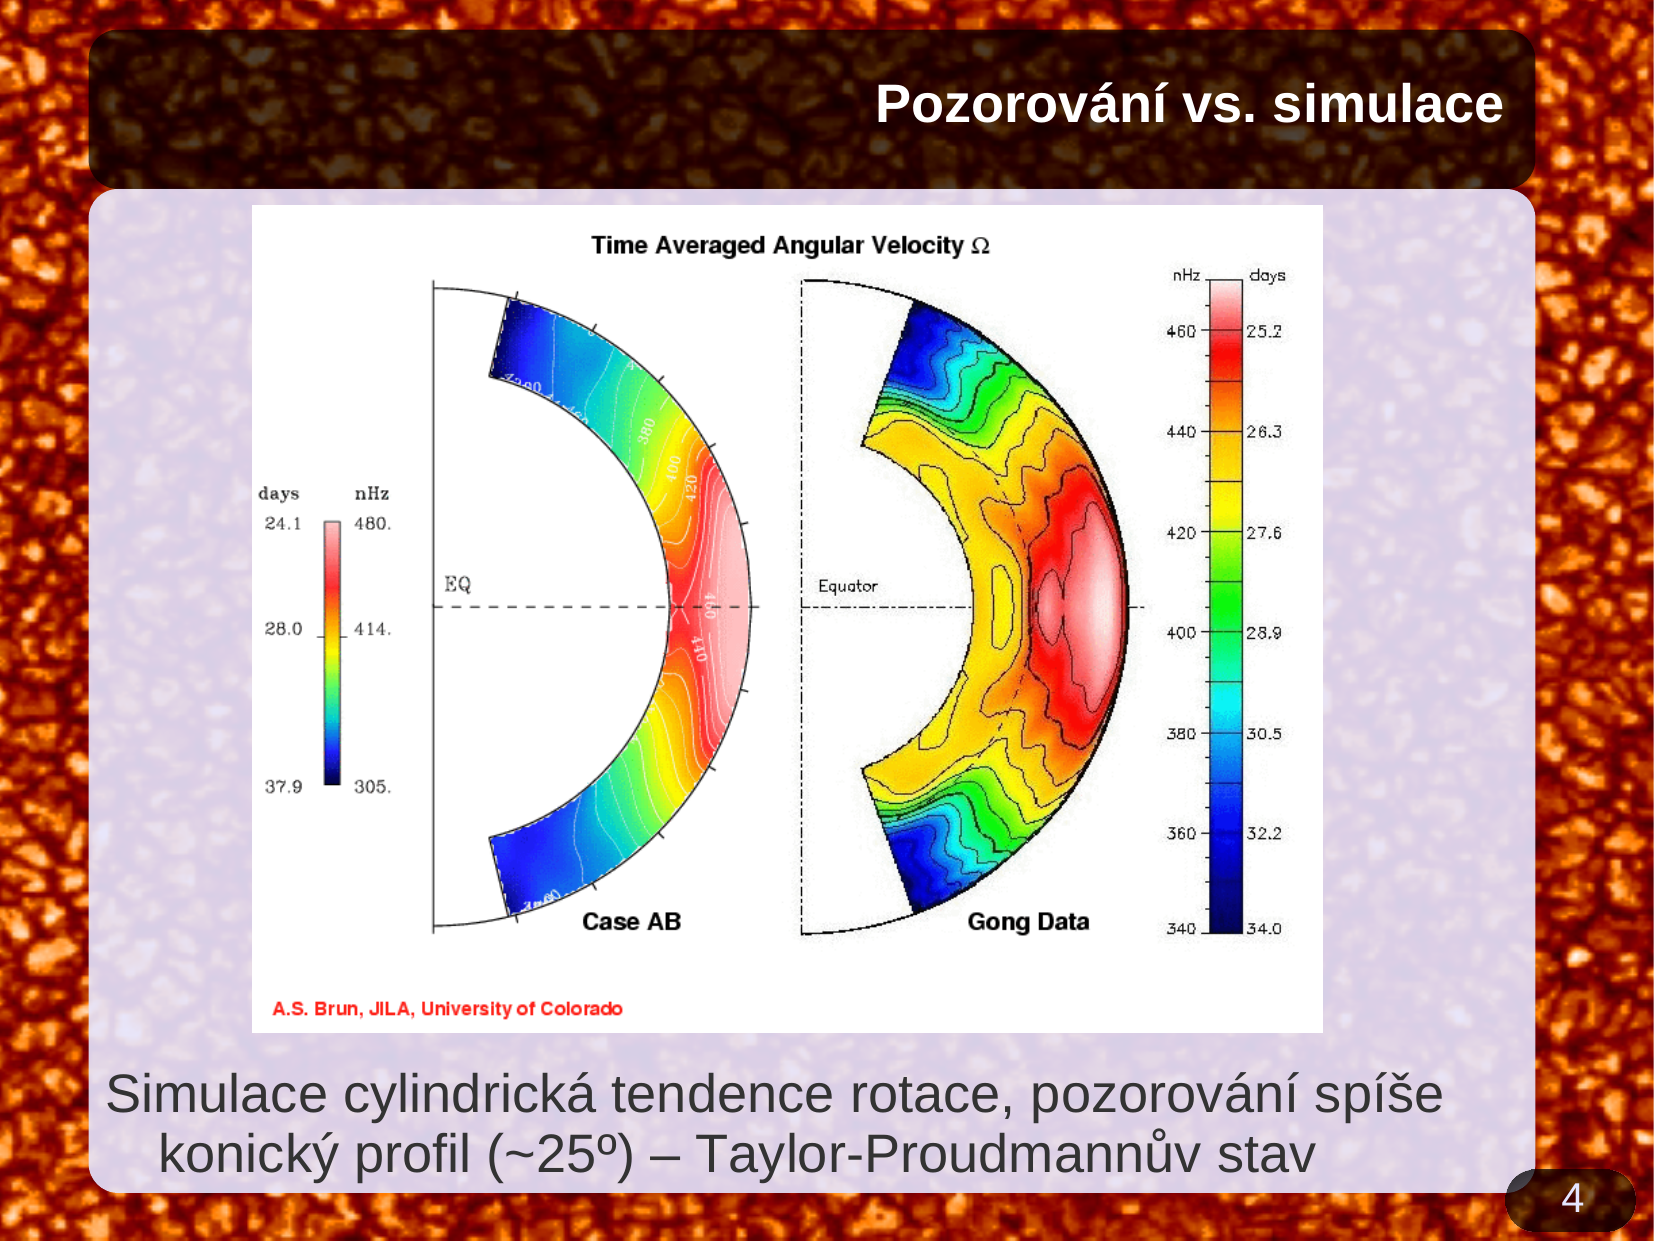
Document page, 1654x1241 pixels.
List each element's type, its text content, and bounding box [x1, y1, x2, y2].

picture [0, 0, 1654, 1241]
title Pozorování vs. simulace [118, 59, 1506, 148]
list Simulace cylindrická tendence rotace, pozorování spíše konický profil (~25º) – Taylor-Proudmannův stav [105, 1062, 1477, 1185]
